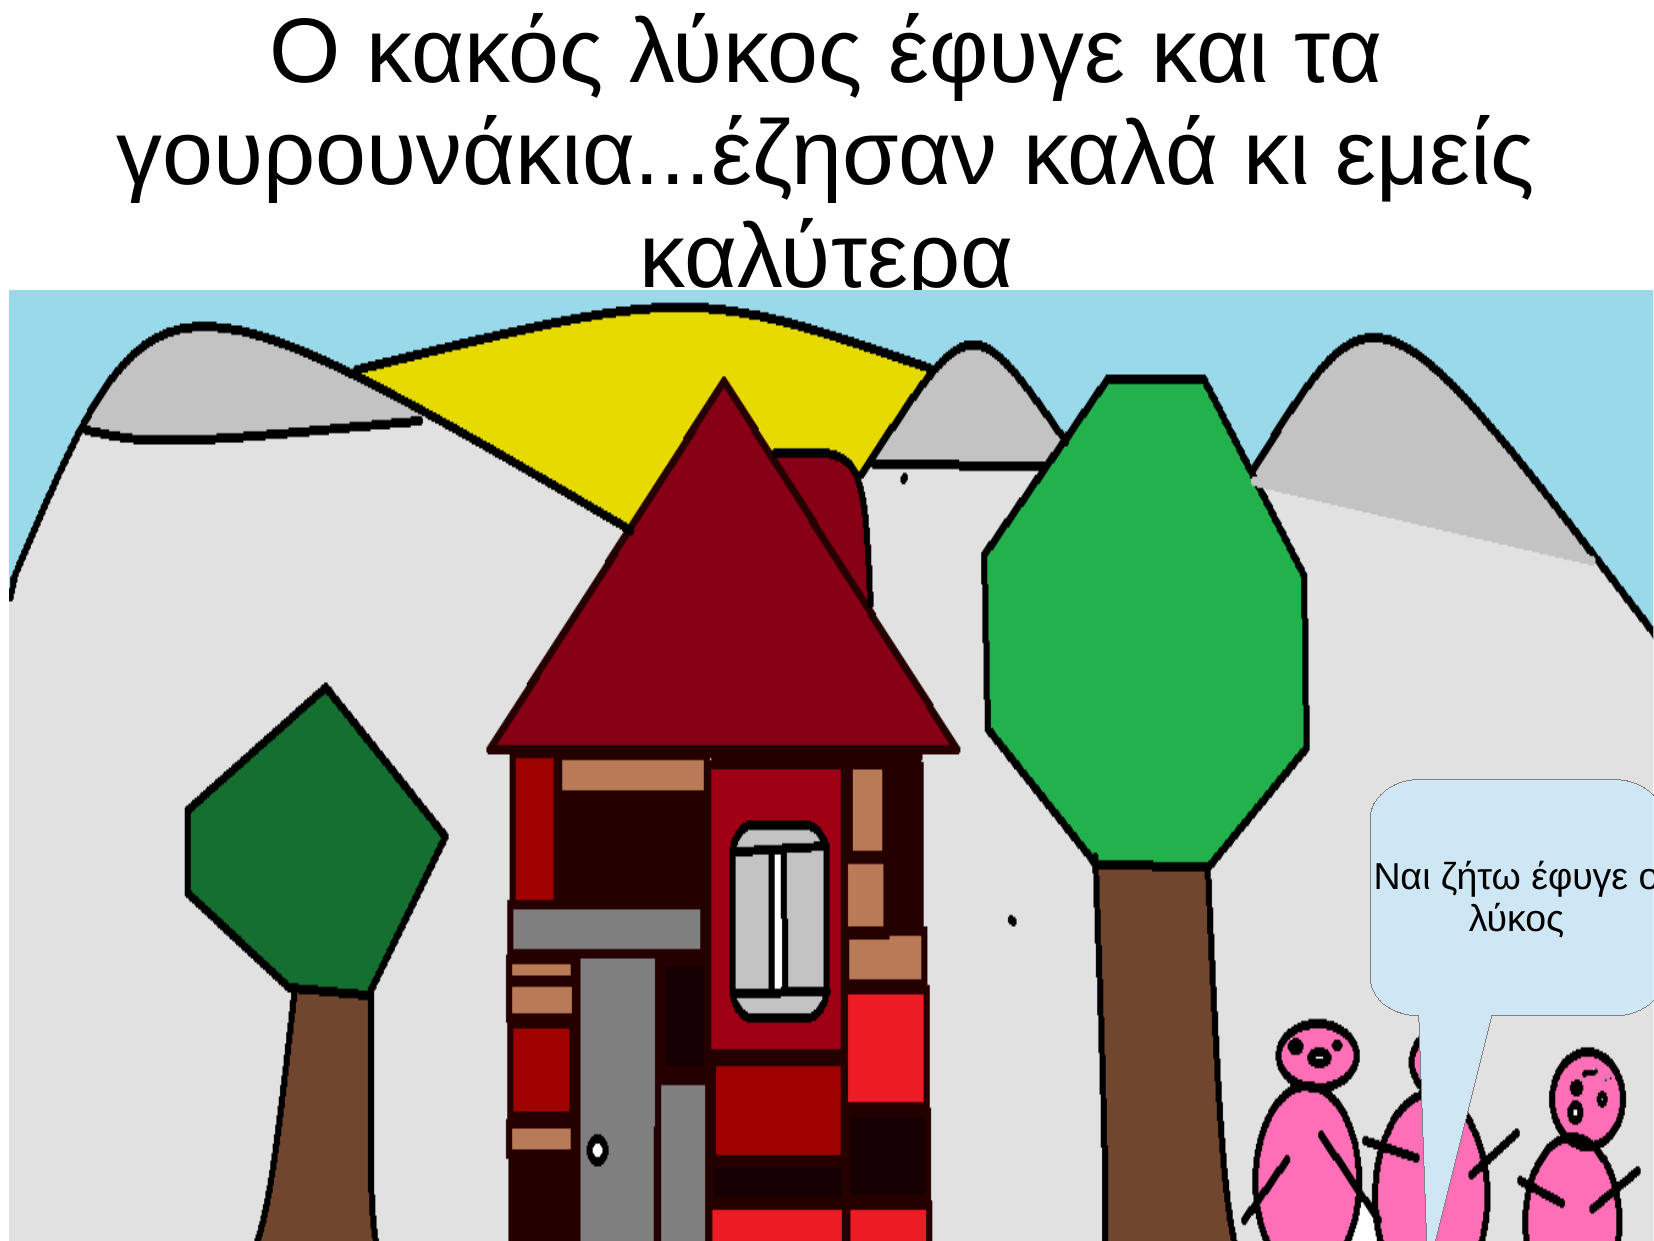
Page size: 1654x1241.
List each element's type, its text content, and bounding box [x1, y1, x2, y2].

picture [1436, 1001, 1654, 1241]
text_box Ναι ζήτω έφυγε ο λύκος [1370, 779, 1654, 1241]
picture [9, 290, 1654, 1241]
title Ο κακός λύκος έφυγε και τα γουρουνάκια...έζησαν καλά κι εμείς καλύτερα [82, 0, 1571, 290]
